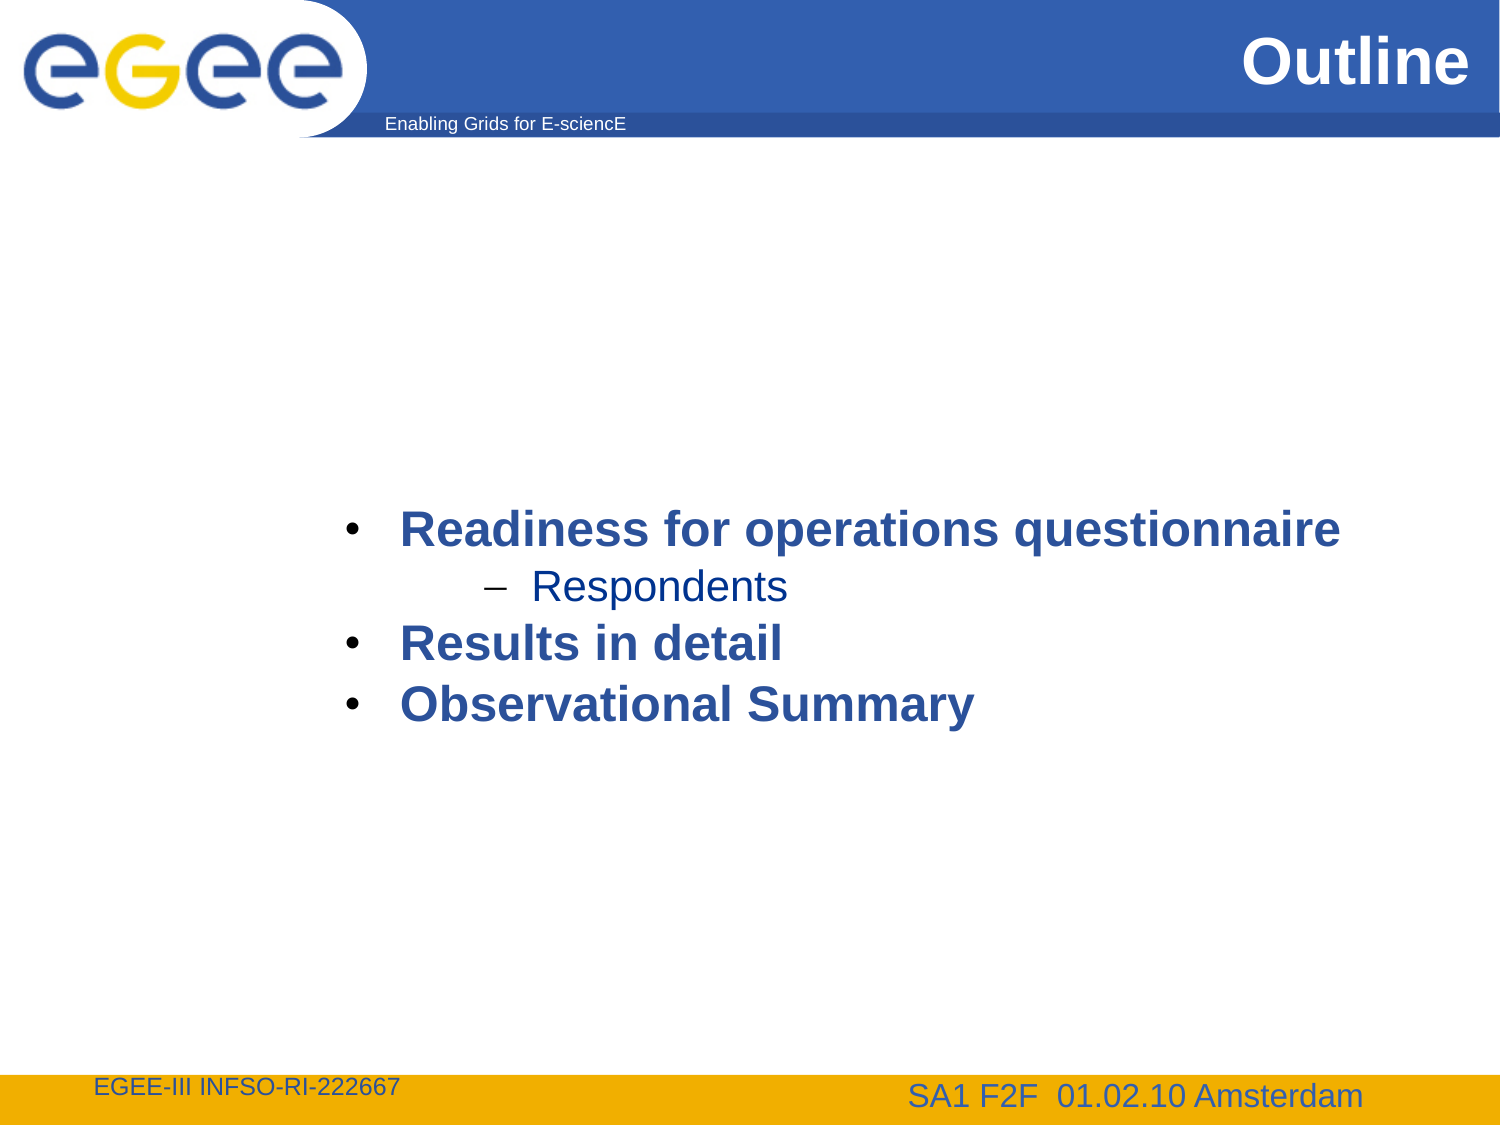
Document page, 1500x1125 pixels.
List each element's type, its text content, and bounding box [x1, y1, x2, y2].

title Outline [369, 0, 1472, 147]
picture [18, 30, 349, 112]
list Readiness for operations questionnaire Respondents Results in detail Observational Summary [288, 371, 1441, 938]
